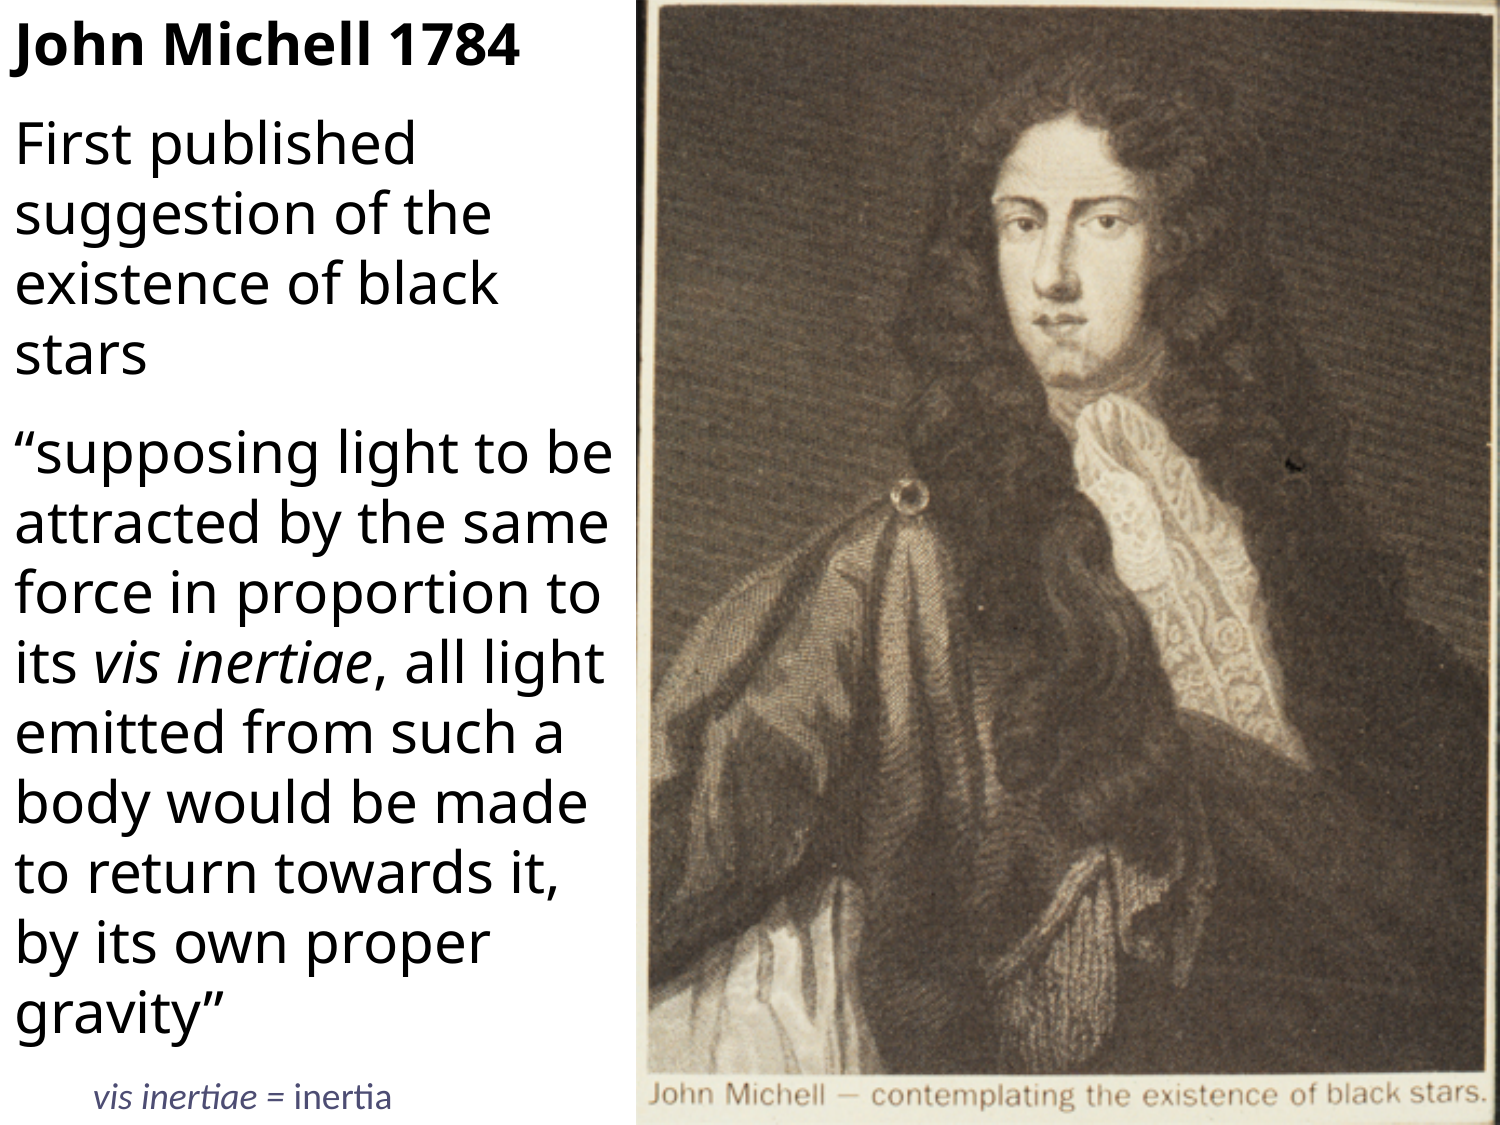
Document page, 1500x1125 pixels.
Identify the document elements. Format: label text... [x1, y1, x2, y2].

text_box John Michell 1784 First published suggestion of the existence of black stars “supposing light to be attracted by the same force in proportion to its vis inertiae, all light emitted from such a body would be made to return towards it, by its own proper gravity” [0, 0, 637, 1125]
picture [637, 0, 1500, 1125]
text_box vis inertiae = inertia [78, 1064, 408, 1125]
